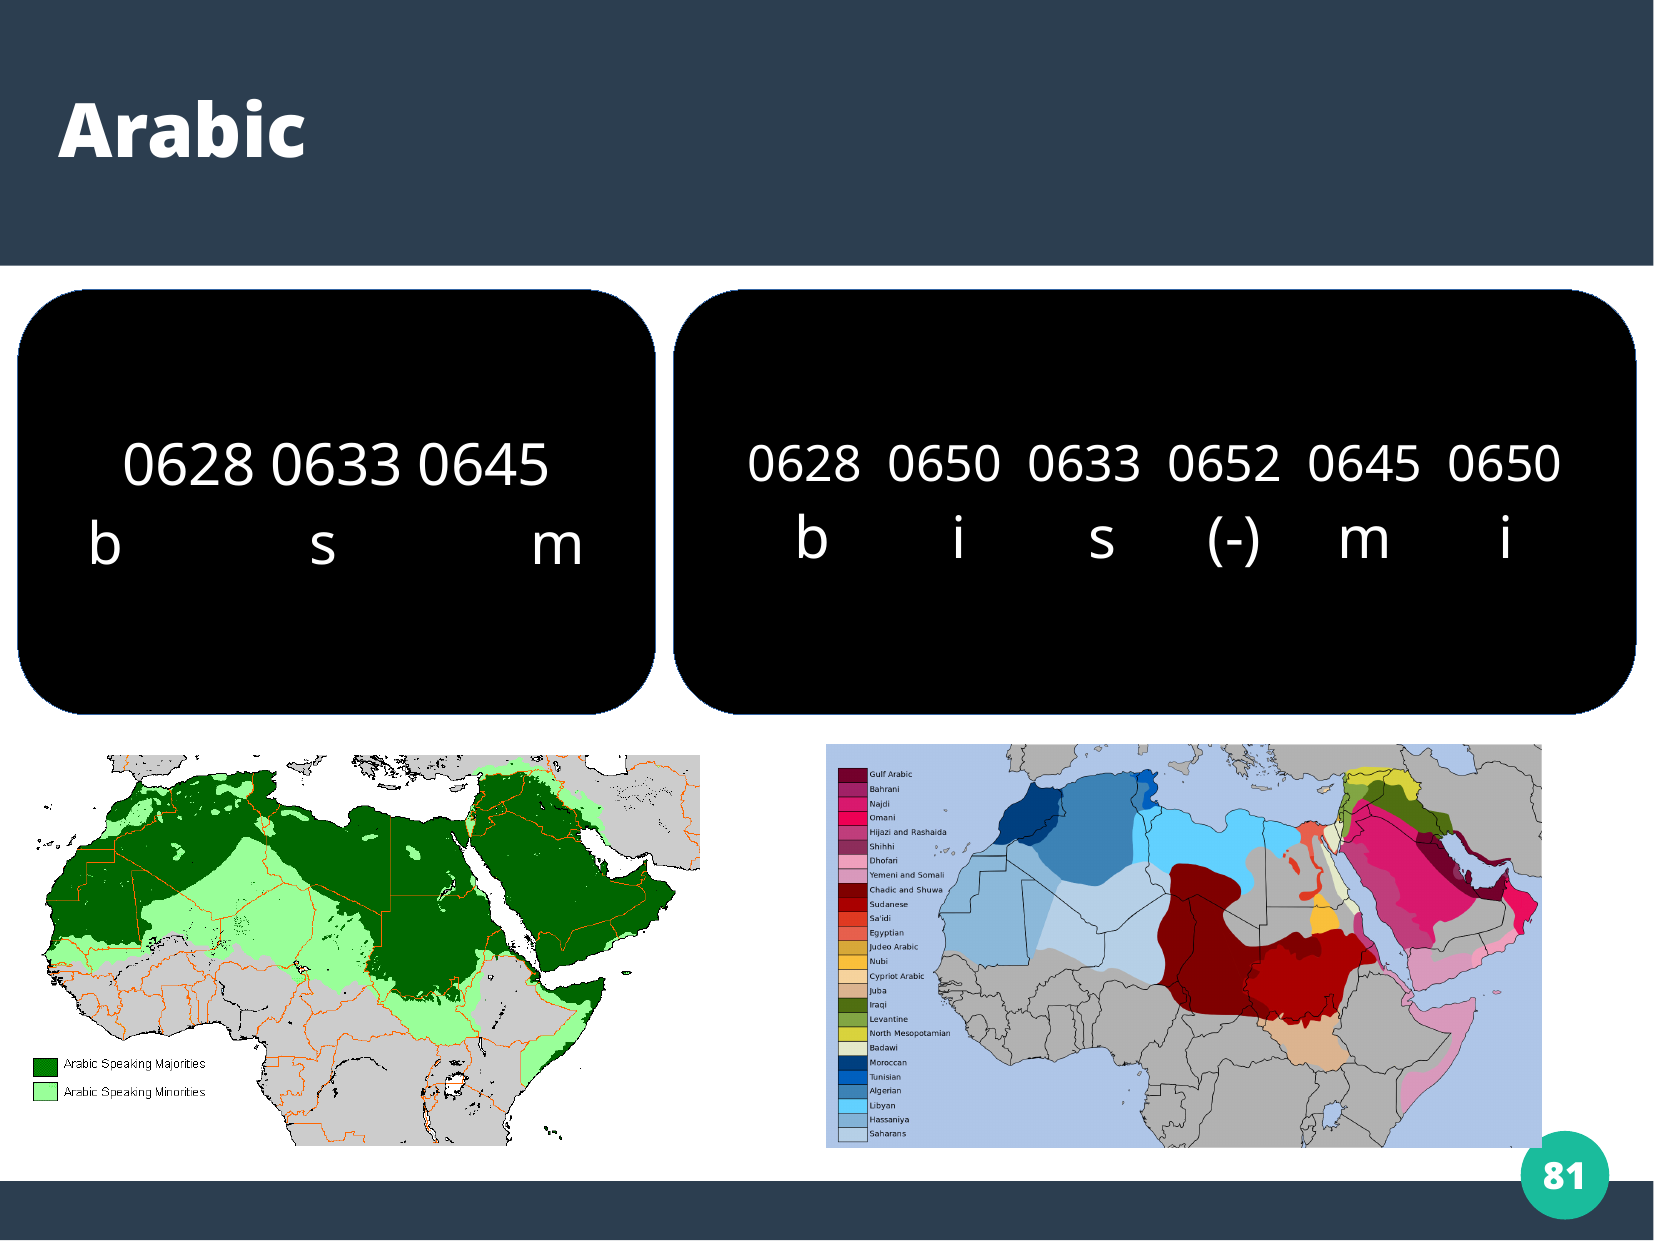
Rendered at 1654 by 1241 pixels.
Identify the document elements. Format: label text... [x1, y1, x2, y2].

picture [826, 744, 1542, 1148]
text_box 0628 0633 0645 b s m [17, 289, 656, 715]
picture [17, 755, 700, 1146]
text_box 0628 0650 0633 0652 0645 0650 b i s (-) m i [673, 289, 1637, 715]
title Arabic [59, 49, 1595, 207]
